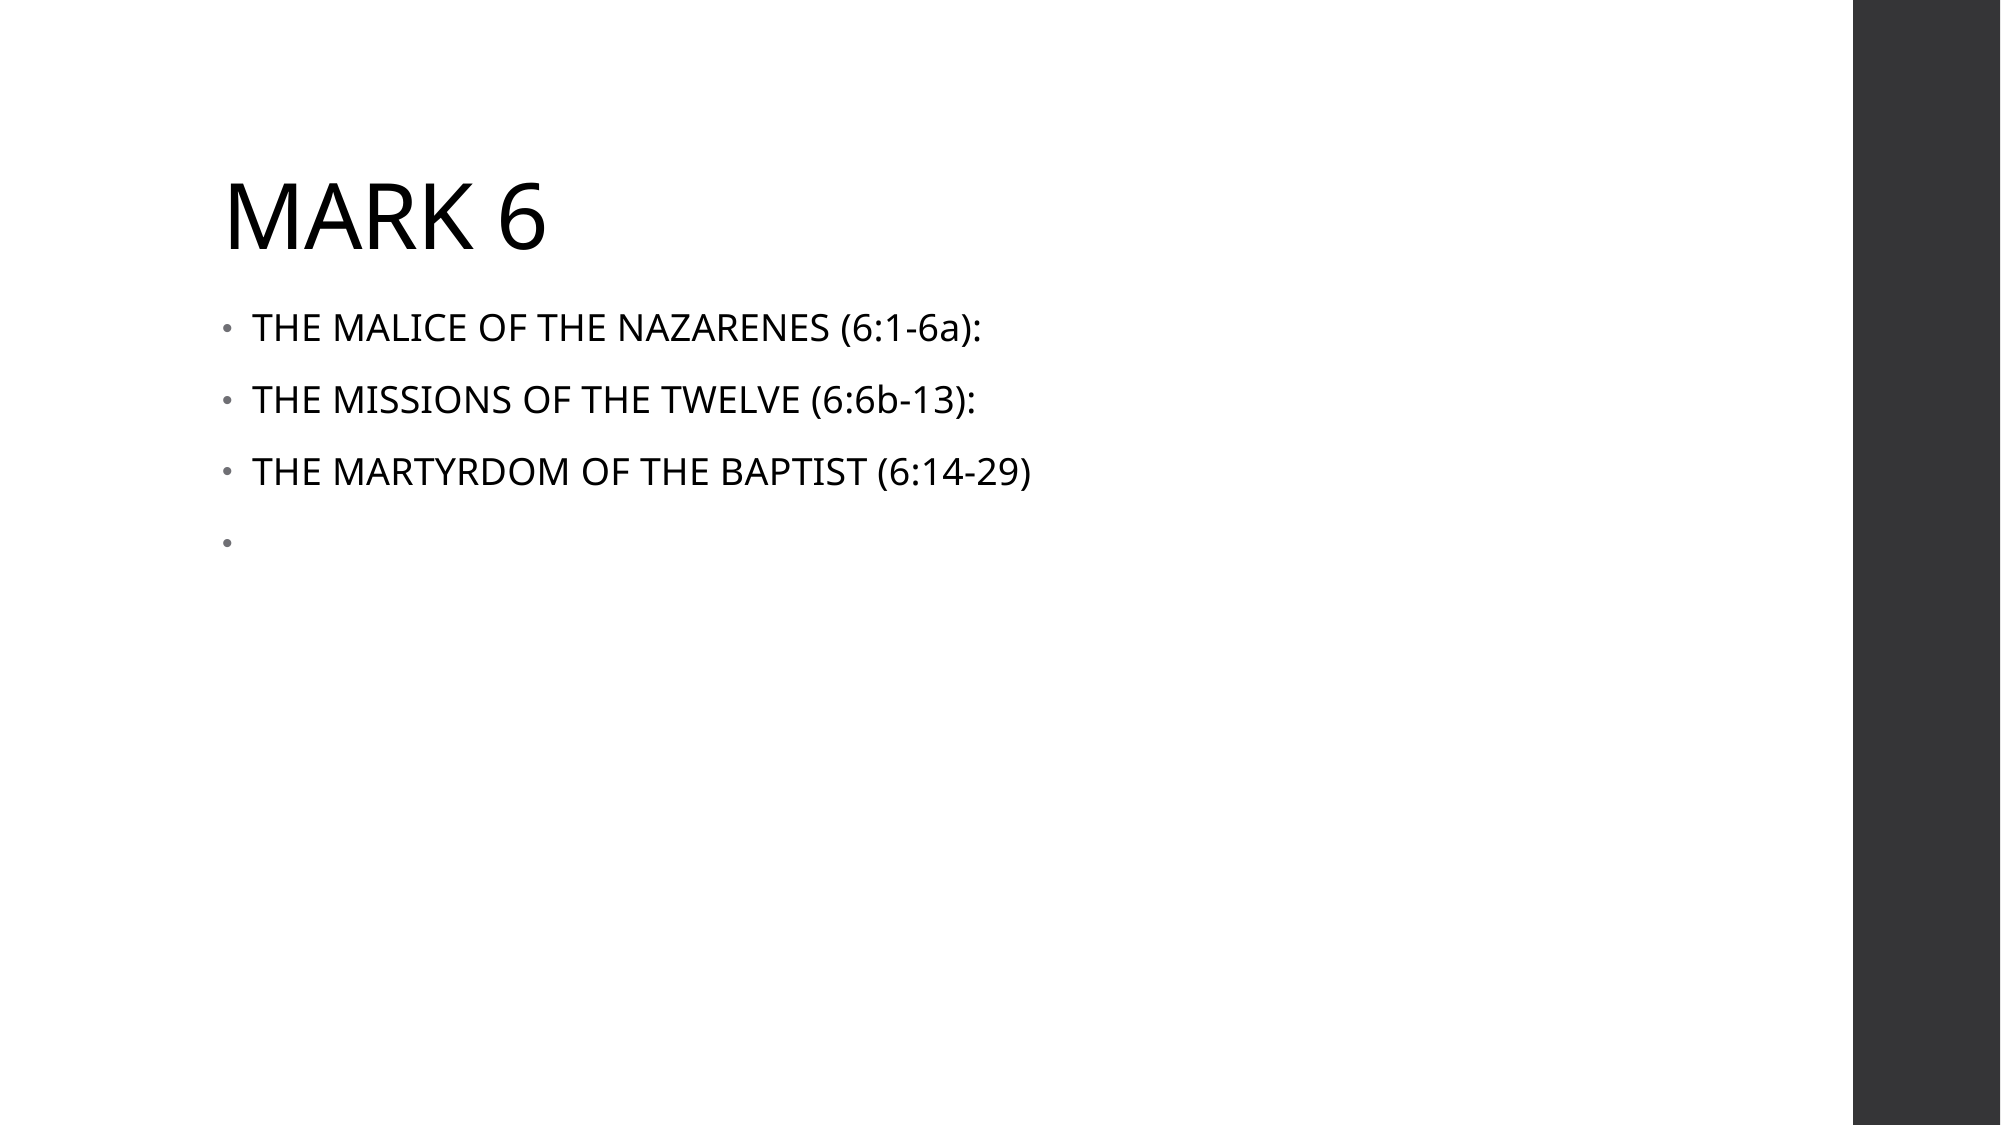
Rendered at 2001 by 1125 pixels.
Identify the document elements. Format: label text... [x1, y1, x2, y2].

list THE MALICE OF THE NAZARENES (6:1-6a): THE MISSIONS OF THE TWELVE (6:6b-13): THE MARTYRDOM OF THE BAPTIST (6:14-29) [206, 299, 1617, 1014]
title MARK 6 [206, 60, 1797, 278]
